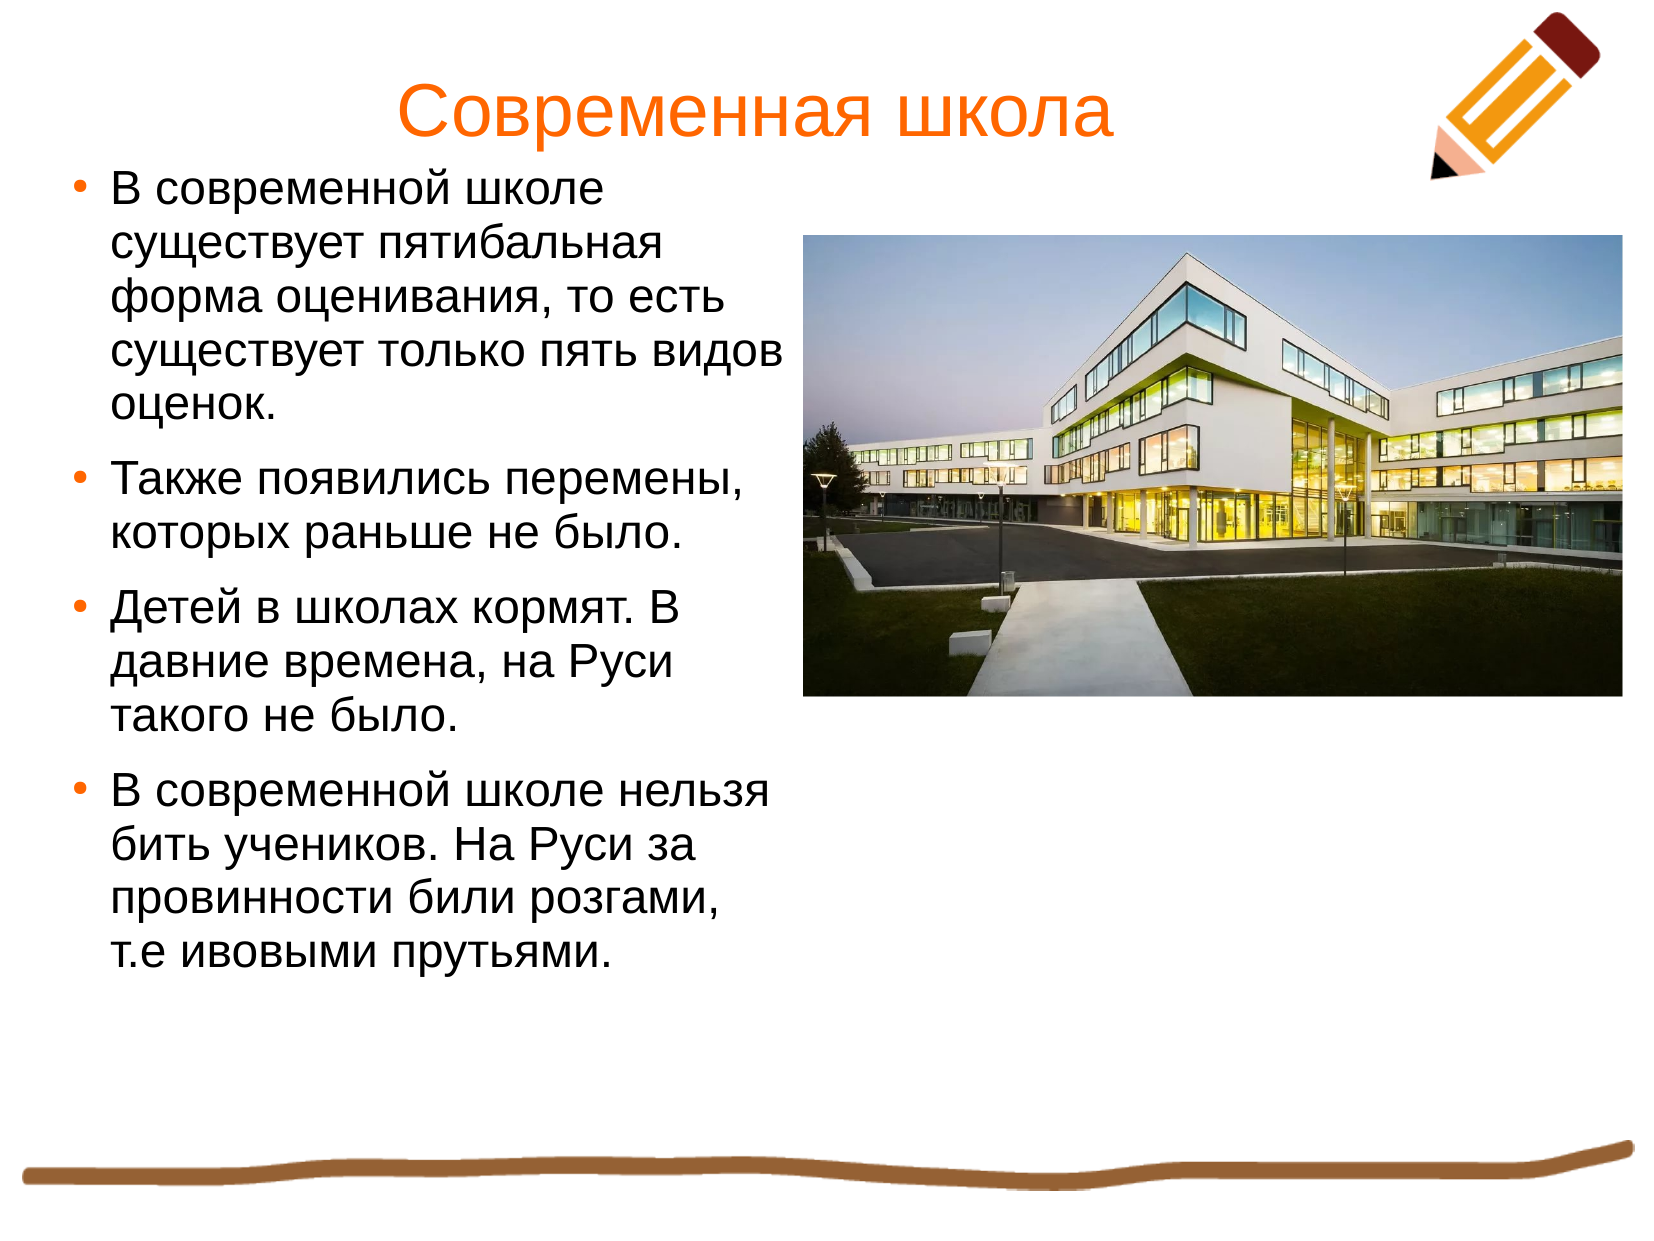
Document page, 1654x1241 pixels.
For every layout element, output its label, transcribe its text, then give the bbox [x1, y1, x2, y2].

picture [22, 1140, 1635, 1191]
title Современная школа [82, 49, 1430, 172]
picture [1430, 12, 1601, 181]
picture [803, 235, 1623, 697]
list В современной школе существует пятибальная форма оценивания, то есть существует только пять видов оценок. Также появились перемены, которых раньше не было. Детей в школах кормят. В давние времена, на Руси такого не было. В современной школе нельзя бить учеников. На Руси за провинности били розгами, т.е ивовыми прутьями. [59, 161, 786, 993]
